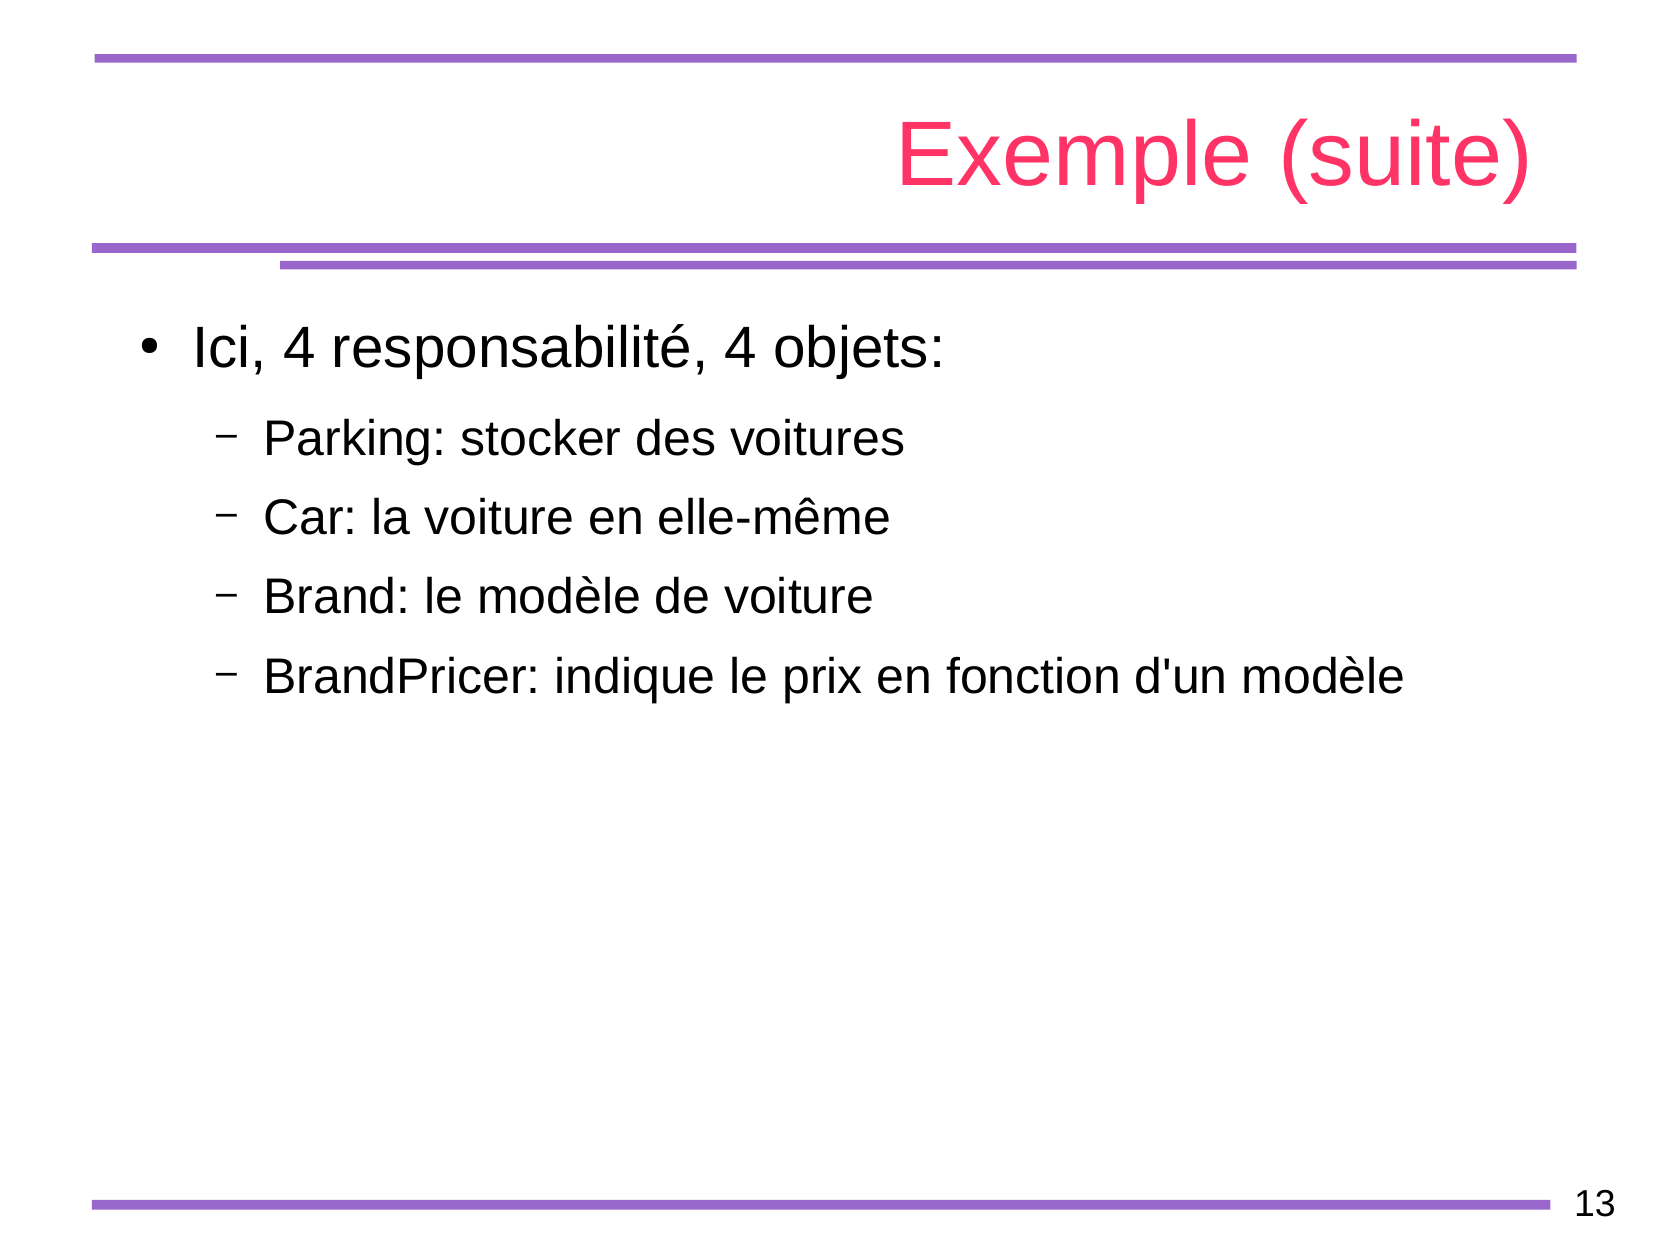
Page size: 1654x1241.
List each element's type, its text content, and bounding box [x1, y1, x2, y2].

list Ici, 4 responsabilité, 4 objets: Parking: stocker des voitures Car: la voiture en elle-même Brand: le modèle de voiture BrandPricer: indique le prix en fonction d'un modèle [121, 315, 1534, 844]
title Exemple (suite) [121, 49, 1534, 257]
